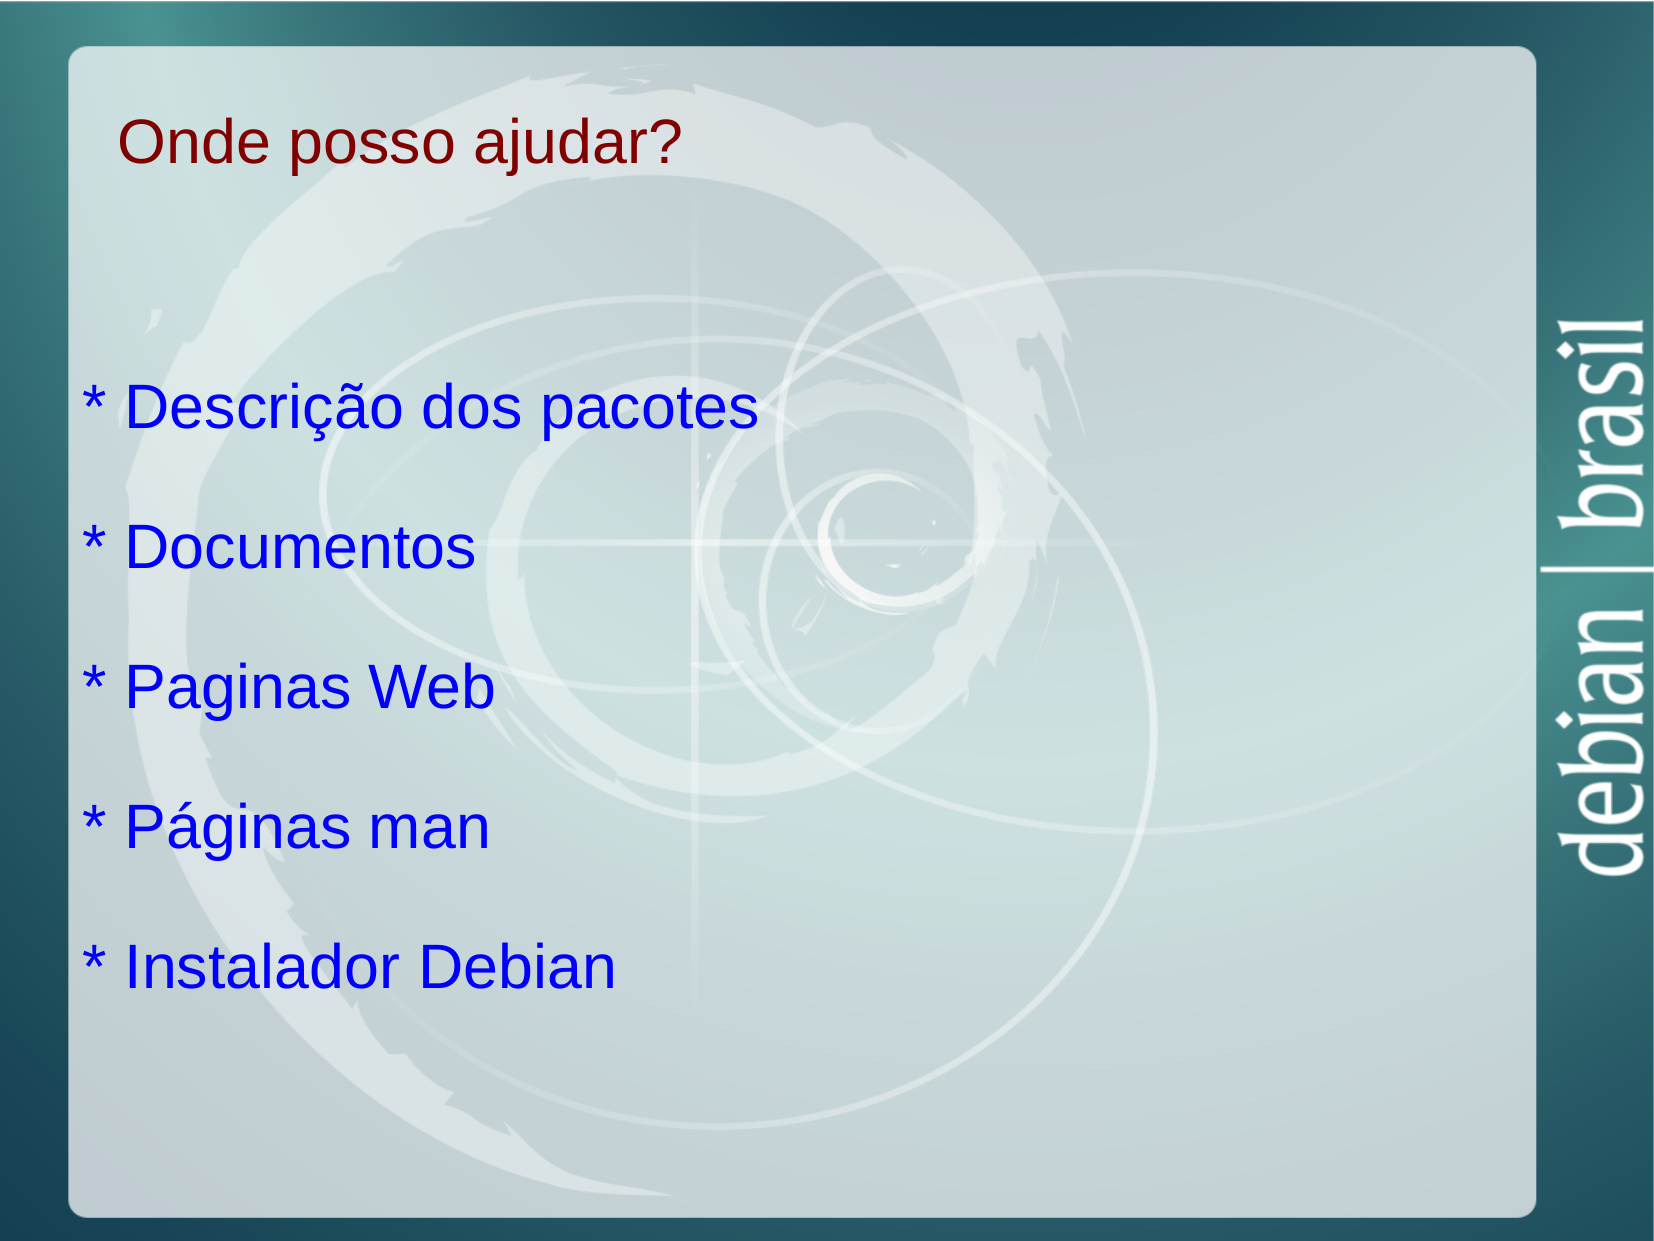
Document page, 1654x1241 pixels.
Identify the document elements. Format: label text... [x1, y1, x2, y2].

list Onde posso ajudar? * Descrição dos pacotes * Documentos * Paginas Web * Páginas man * Instalador Debian [82, 106, 1571, 1010]
picture [0, 0, 1654, 1241]
